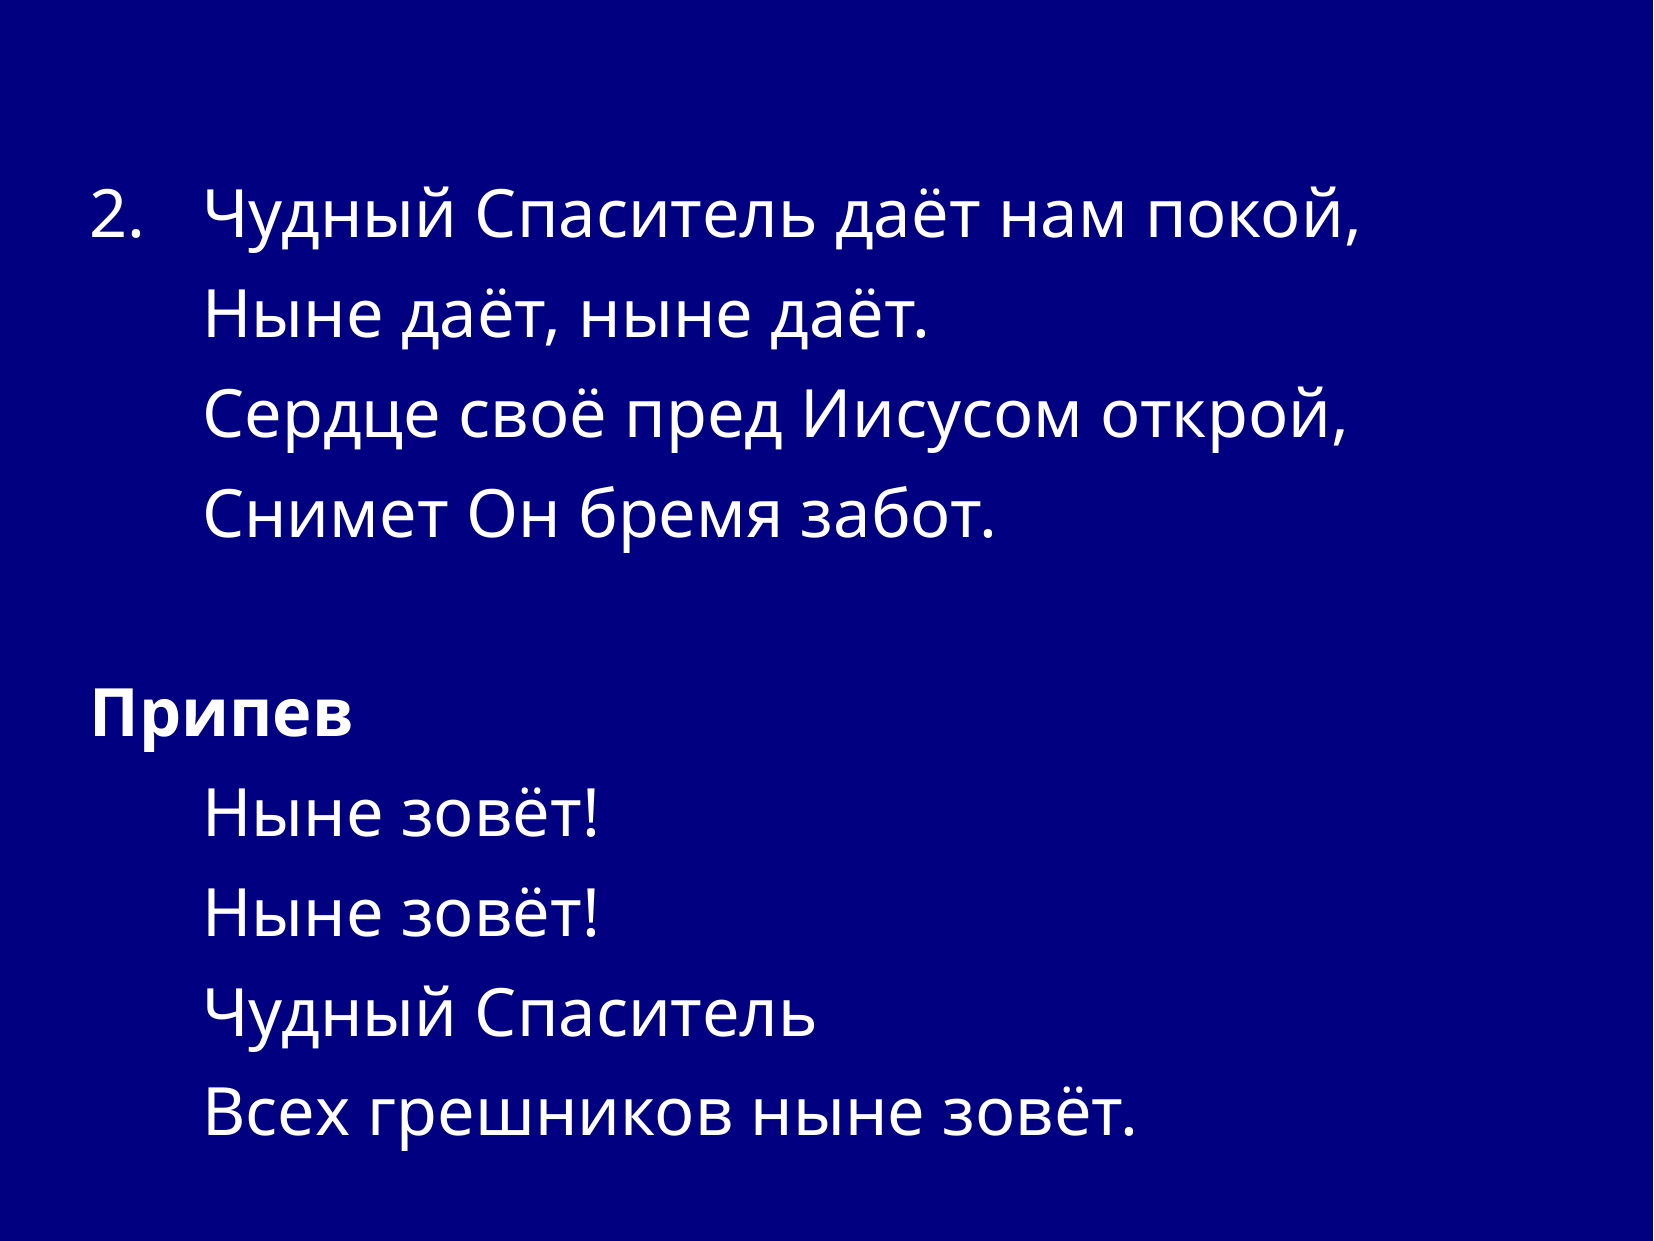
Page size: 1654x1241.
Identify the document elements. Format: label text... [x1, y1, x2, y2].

text_box 2. Чудный Спаситель даёт нам покой, Ныне даёт, ныне даёт. Сердце своё пред Иисусом открой, Снимет Он бремя забот. Припев Ныне зовёт! Ныне зовёт! Чудный Спаситель Всех грешников ныне зовёт. [75, 150, 1576, 1163]
